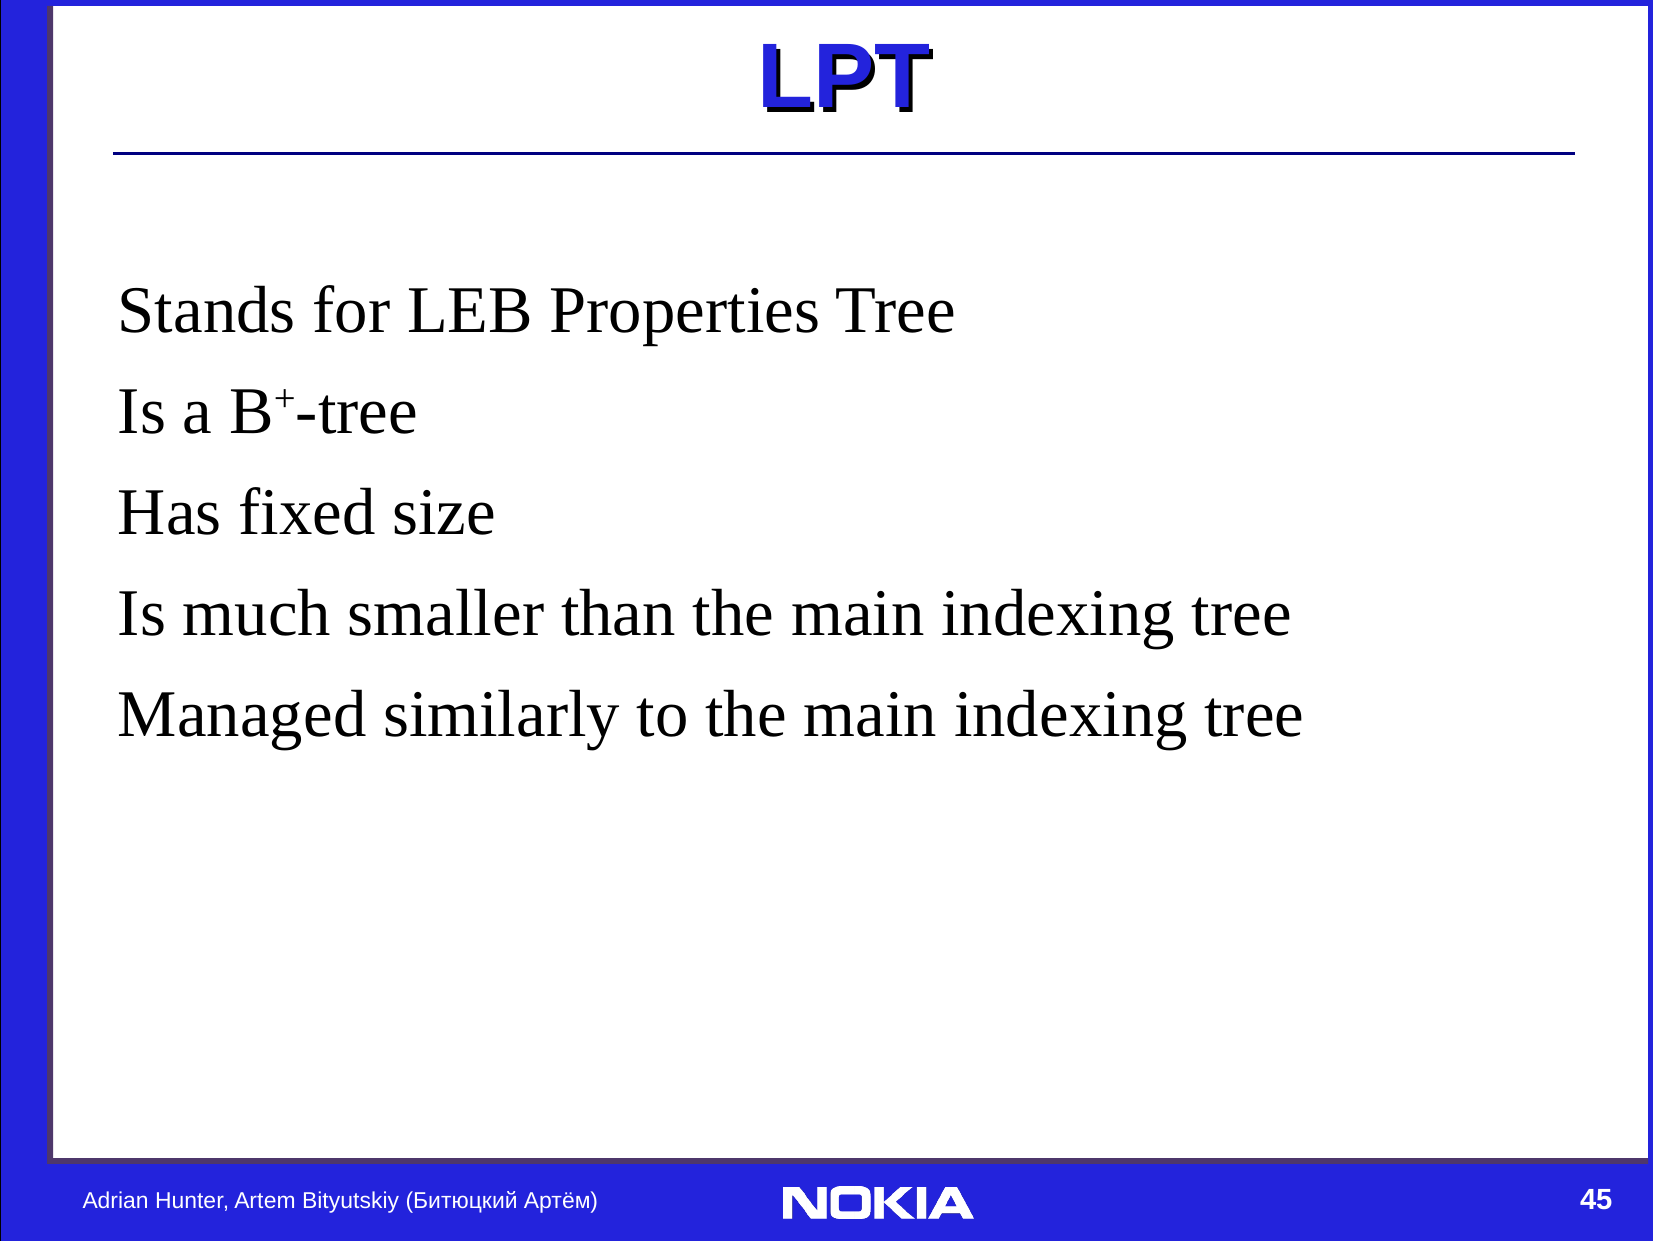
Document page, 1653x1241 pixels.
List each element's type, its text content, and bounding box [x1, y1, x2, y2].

list Stands for LEB Properties Tree Is a B+-tree Has fixed size Is much smaller than the main indexing tree Managed similarly to the main indexing tree [100, 272, 1588, 826]
picture [783, 1186, 974, 1219]
title LPT [100, 2, 1588, 151]
